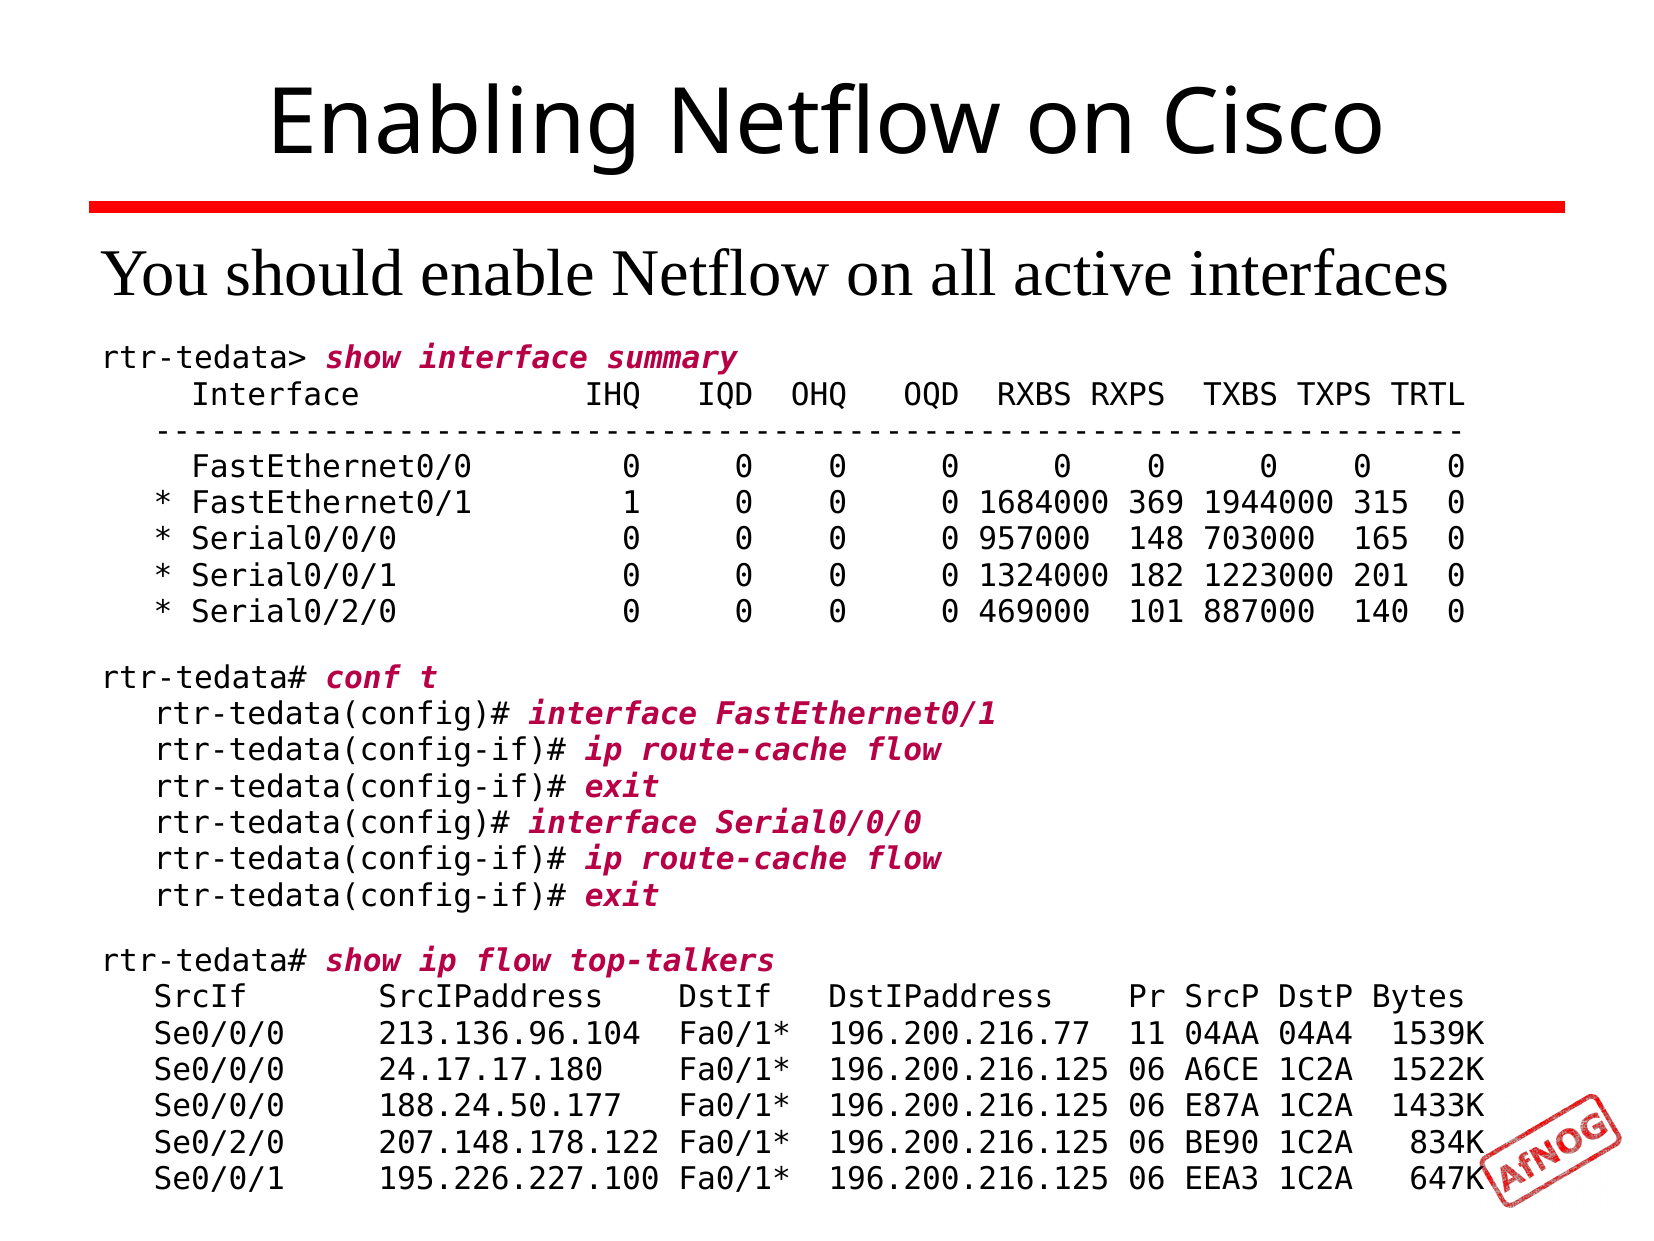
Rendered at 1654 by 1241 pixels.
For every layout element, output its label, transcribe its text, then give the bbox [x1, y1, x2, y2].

title Enabling Netflow on Cisco [88, 29, 1565, 207]
picture [1476, 1090, 1625, 1211]
list You should enable Netflow on all active interfaces rtr-tedata> show interface summary Interface IHQ IQD OHQ OQD RXBS RXPS TXBS TXPS TRTL ---------------------------------------------------------------------- FastEthernet0/0 0 0 0 0 0 0 0 0 0 * FastEthernet0/1 1 0 0 0 1684000 369 1944000 315 0 * Serial0/0/0 0 0 0 0 957000 148 703000 165 0 * Serial0/0/1 0 0 0 0 1324000 182 1223000 201 0 * Serial0/2/0 0 0 0 0 469000 101 887000 140 0 rtr-tedata# conf t rtr-tedata(config)# interface FastEthernet0/1 rtr-tedata(config-if)# ip route-cache flow rtr-tedata(config-if)# exit rtr-tedata(config)# interface Serial0/0/0 rtr-tedata(config-if)# ip route-cache flow rtr-tedata(config-if)# exit rtr-tedata# show ip flow top-talkers SrcIf SrcIPaddress DstIf DstIPaddress Pr SrcP DstP Bytes Se0/0/0 213.136.96.104 Fa0/1* 196.200.216.77 11 04AA 04A4 1539K Se0/0/0 24.17.17.180 Fa0/1* 196.200.216.125 06 A6CE 1C2A 1522K Se0/0/0 188.24.50.177 Fa0/1* 196.200.216.125 06 E87A 1C2A 1433K Se0/2/0 207.148.178.122 Fa0/1* 196.200.216.125 06 BE90 1C2A 834K Se0/0/1 195.226.227.100 Fa0/1* 196.200.216.125 06 EEA3 1C2A 647K [82, 236, 1571, 1197]
